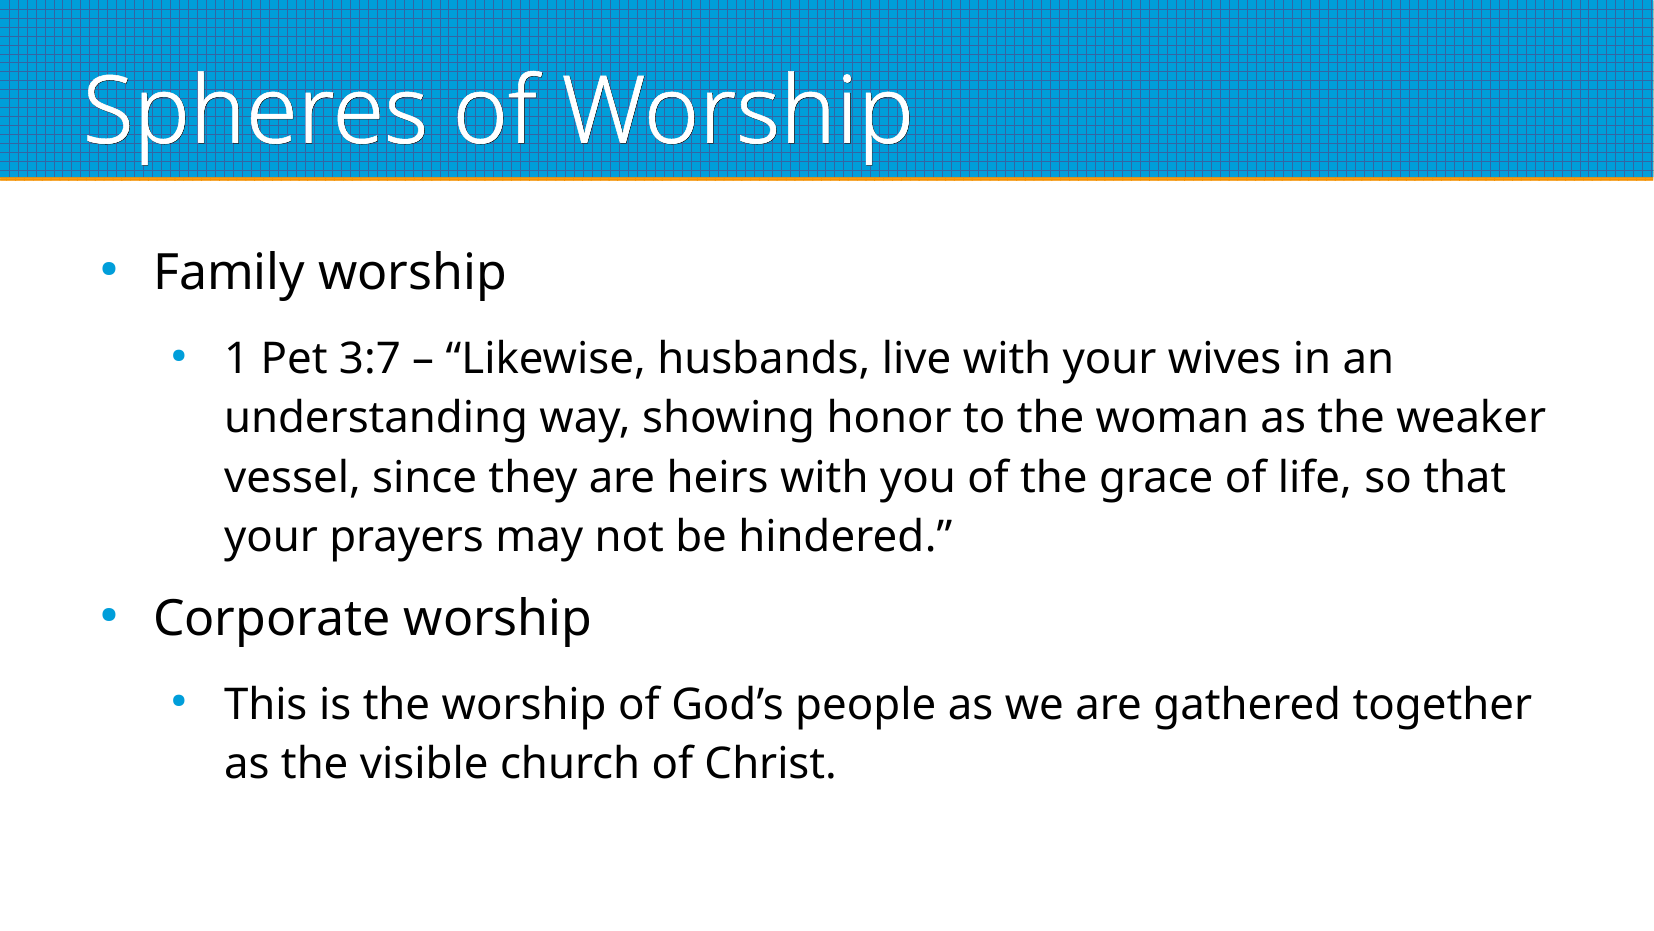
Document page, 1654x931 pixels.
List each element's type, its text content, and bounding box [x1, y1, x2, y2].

list Family worship 1 Pet 3:7 – “Likewise, husbands, live with your wives in an understanding way, showing honor to the woman as the weaker vessel, since they are heirs with you of the grace of life, so that your prayers may not be hindered.” Corporate worship This is the worship of God’s people as we are gathered together as the visible church of Christ. [82, 236, 1563, 811]
title Spheres of Worship [82, 14, 1571, 171]
